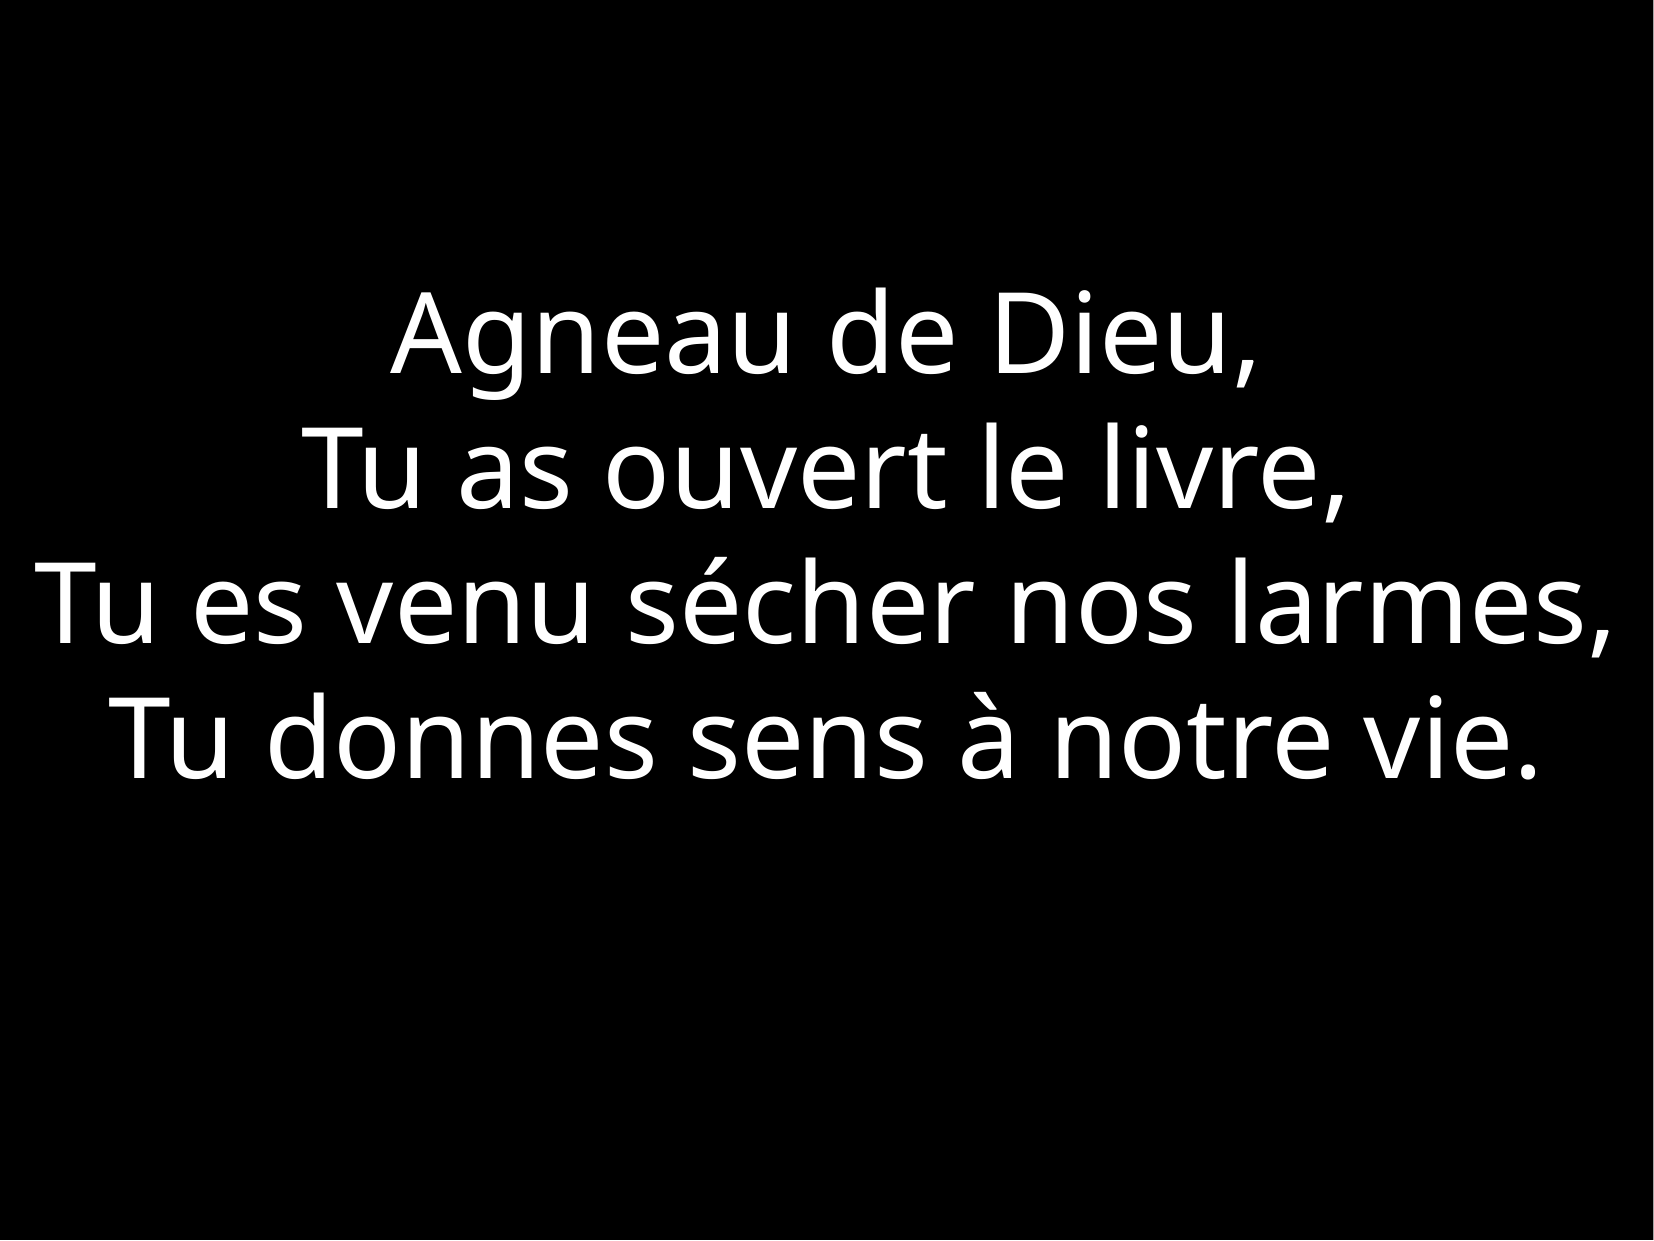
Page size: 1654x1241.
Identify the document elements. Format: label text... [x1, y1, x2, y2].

text_box Agneau de Dieu, Tu as ouvert le livre, Tu es venu sécher nos larmes, Tu donnes sens à notre vie. [0, 88, 1654, 975]
